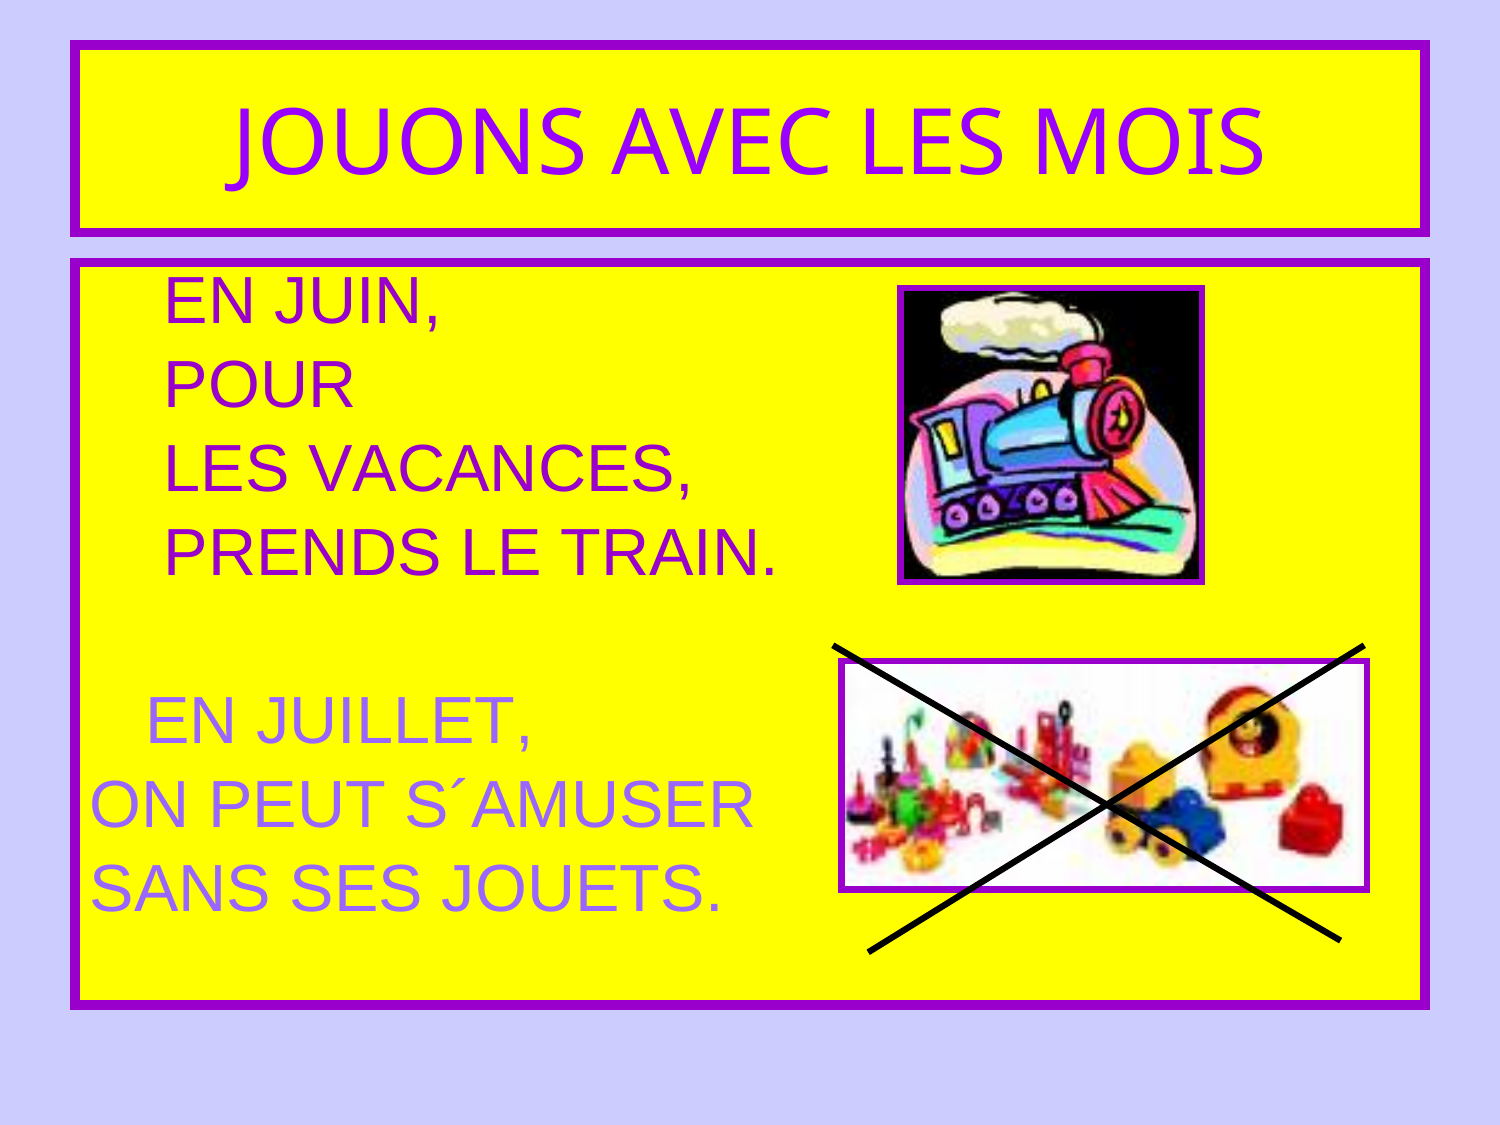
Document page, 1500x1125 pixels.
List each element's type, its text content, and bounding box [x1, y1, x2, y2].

title JOUONS AVEC LES MOIS [75, 45, 1426, 233]
picture [982, 809, 1240, 887]
list EN JUIN, POUR LES VACANCES, PRENDS LE TRAIN. EN JUILLET, ON PEUT S´AMUSER SANS SES JOUETS. [75, 262, 1426, 1006]
picture [844, 663, 1099, 887]
picture [1114, 663, 1365, 887]
picture [903, 290, 1199, 579]
picture [872, 663, 1328, 800]
